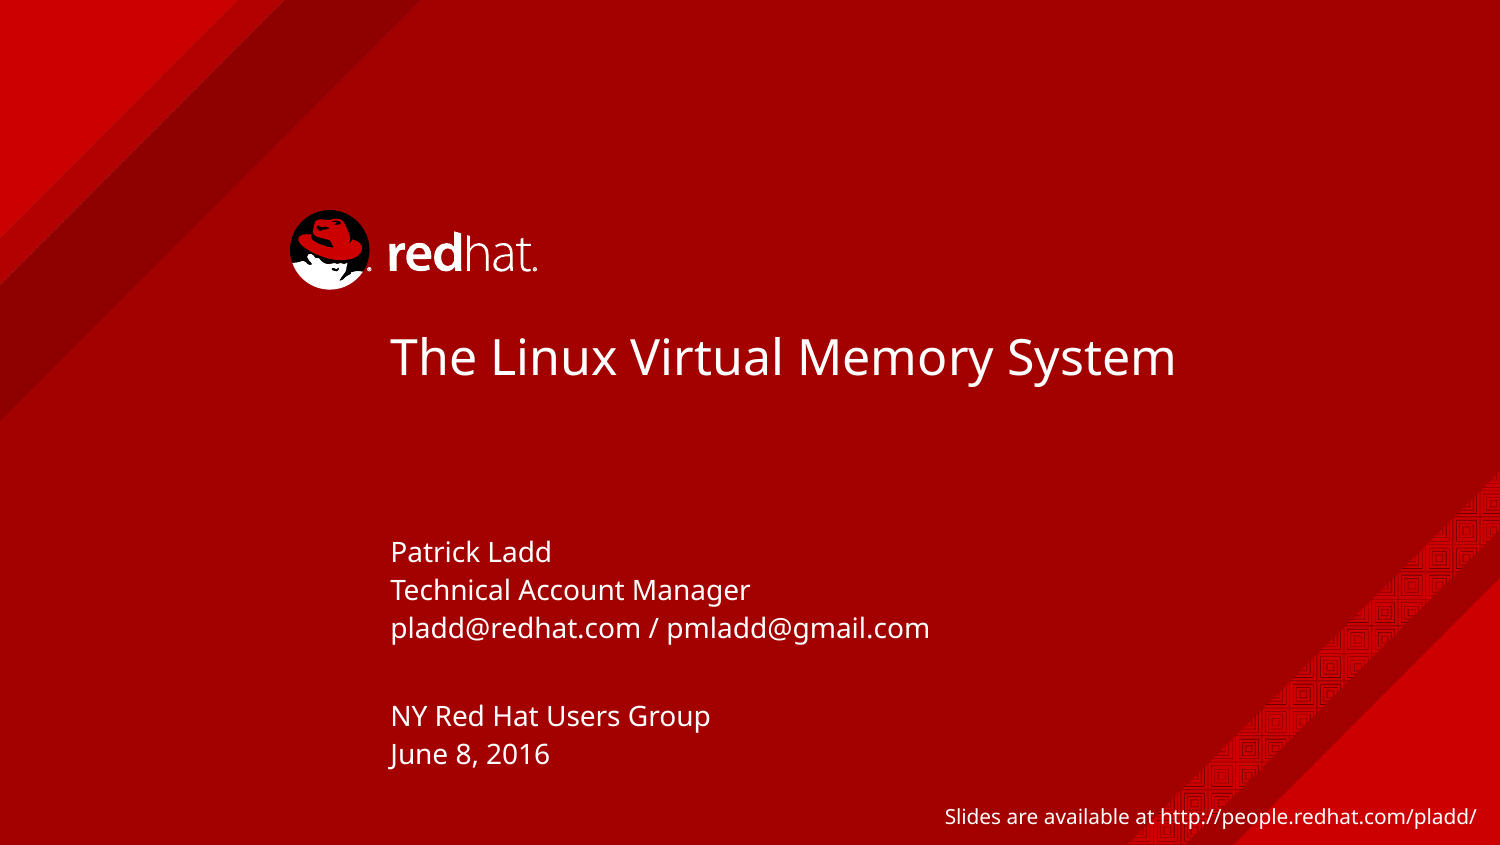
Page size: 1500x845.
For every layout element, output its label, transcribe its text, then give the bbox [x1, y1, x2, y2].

text_box Slides are available at http://people.redhat.com/pladd/ [930, 795, 1494, 837]
list Patrick Ladd Technical Account Manager pladd@redhat.com / pmladd@gmail.com NY Red Hat Users Group June 8, 2016 [390, 482, 1351, 748]
title The Linux Virtual Memory System [390, 321, 1351, 463]
picture [0, 0, 1500, 845]
